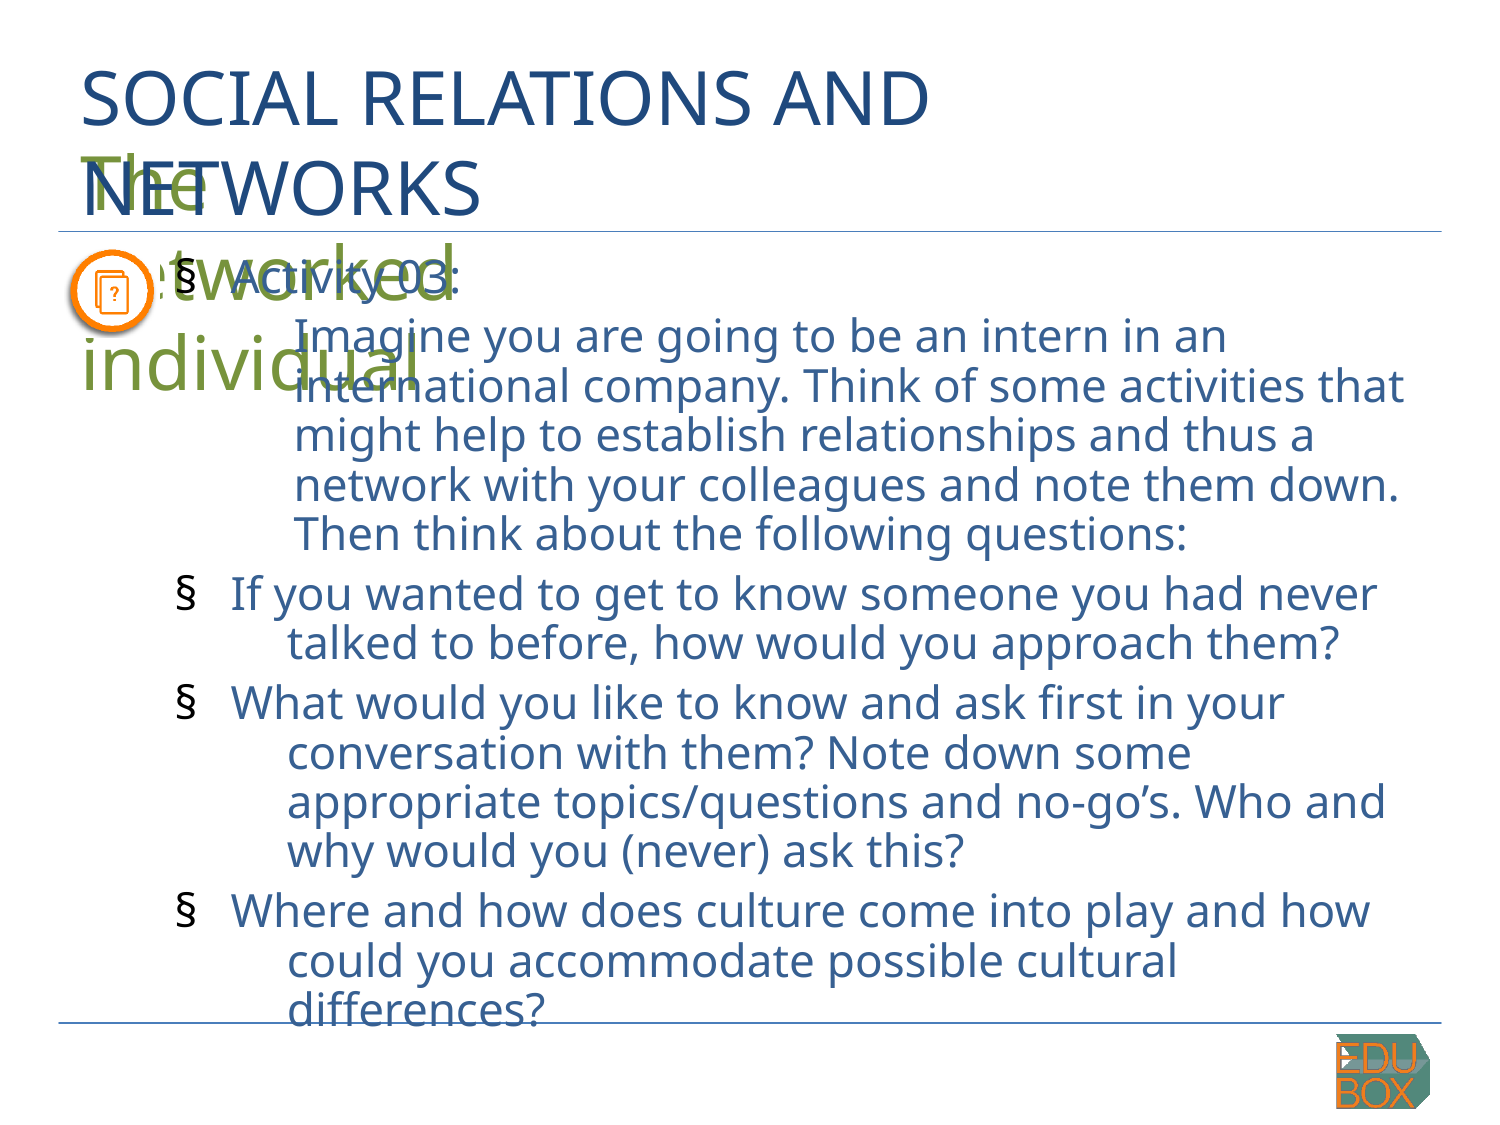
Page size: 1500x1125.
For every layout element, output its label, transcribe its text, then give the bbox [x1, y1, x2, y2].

list Activity 03: Imagine you are going to be an intern in an international company. Think of some activities that might help to establish relationships and thus a network with your colleagues and note them down. Then think about the following questions: If you wanted to get to know someone you had never talked to before, how would you approach them? What would you like to know and ask first in your conversation with them? Note down some appropriate topics/questions and no-go’s. Who and why would you (never) ask this? Where and how does culture come into play and how could you accommodate possible cultural differences? [159, 246, 1447, 1036]
list The networked individual [64, 153, 1040, 246]
picture [1328, 1036, 1437, 1114]
title SOCIAL RELATIONS AND NETWORKS [64, 42, 1500, 153]
picture [64, 243, 160, 339]
